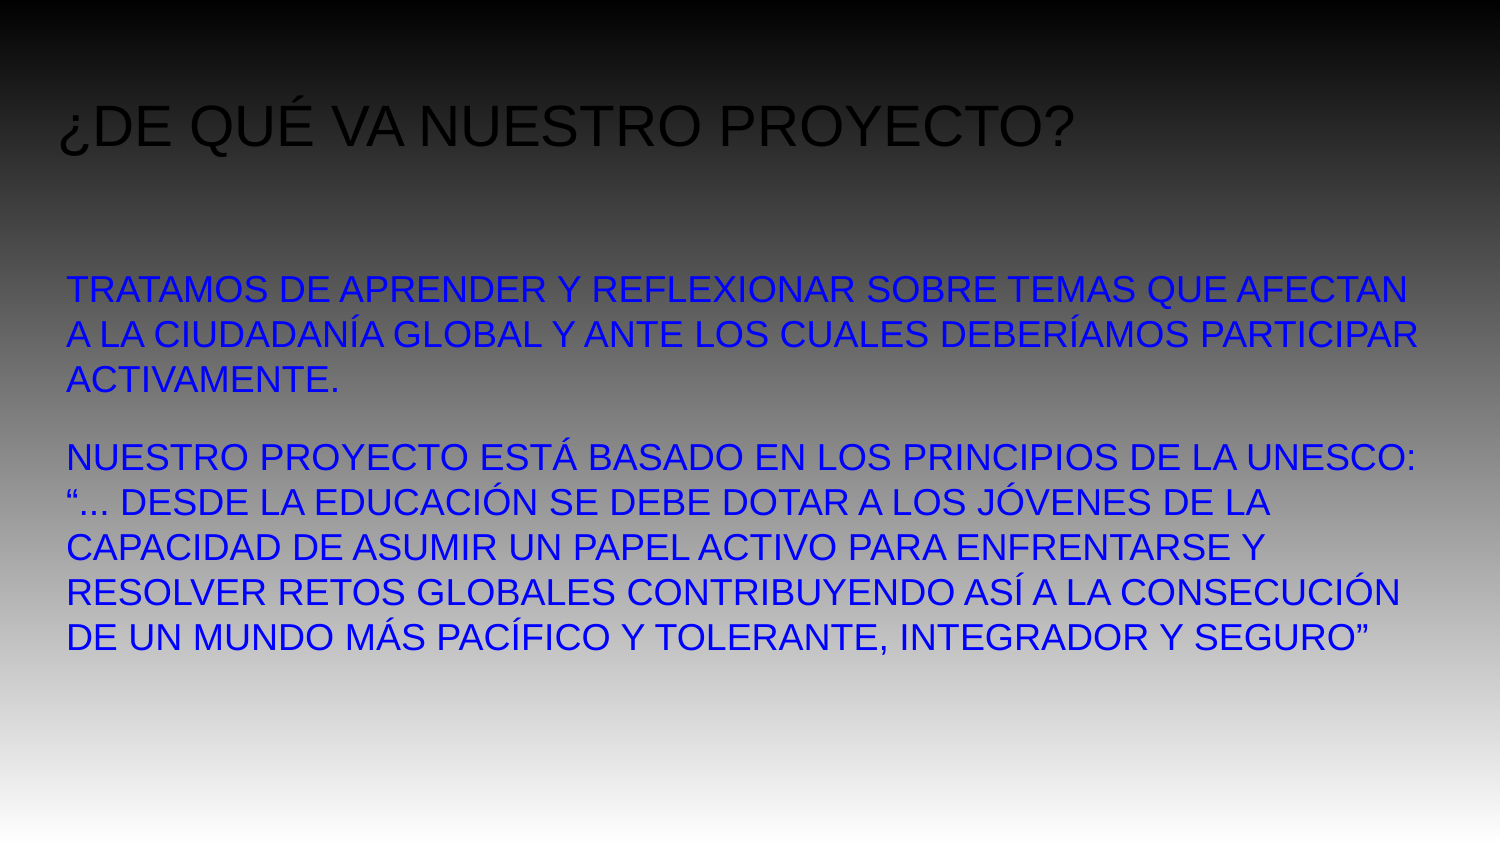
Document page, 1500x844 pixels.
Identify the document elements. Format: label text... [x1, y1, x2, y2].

list TRATAMOS DE APRENDER Y REFLEXIONAR SOBRE TEMAS QUE AFECTAN A LA CIUDADANÍA GLOBAL Y ANTE LOS CUALES DEBERÍAMOS PARTICIPAR ACTIVAMENTE. NUESTRO PROYECTO ESTÁ BASADO EN LOS PRINCIPIOS DE LA UNESCO: “... DESDE LA EDUCACIÓN SE DEBE DOTAR A LOS JÓVENES DE LA CAPACIDAD DE ASUMIR UN PAPEL ACTIVO PARA ENFRENTARSE Y RESOLVER RETOS GLOBALES CONTRIBUYENDO ASÍ A LA CONSECUCIÓN DE UN MUNDO MÁS PACÍFICO Y TOLERANTE, INTEGRADOR Y SEGURO” [51, 249, 1449, 750]
title ¿DE QUÉ VA NUESTRO PROYECTO? [41, 72, 1440, 167]
